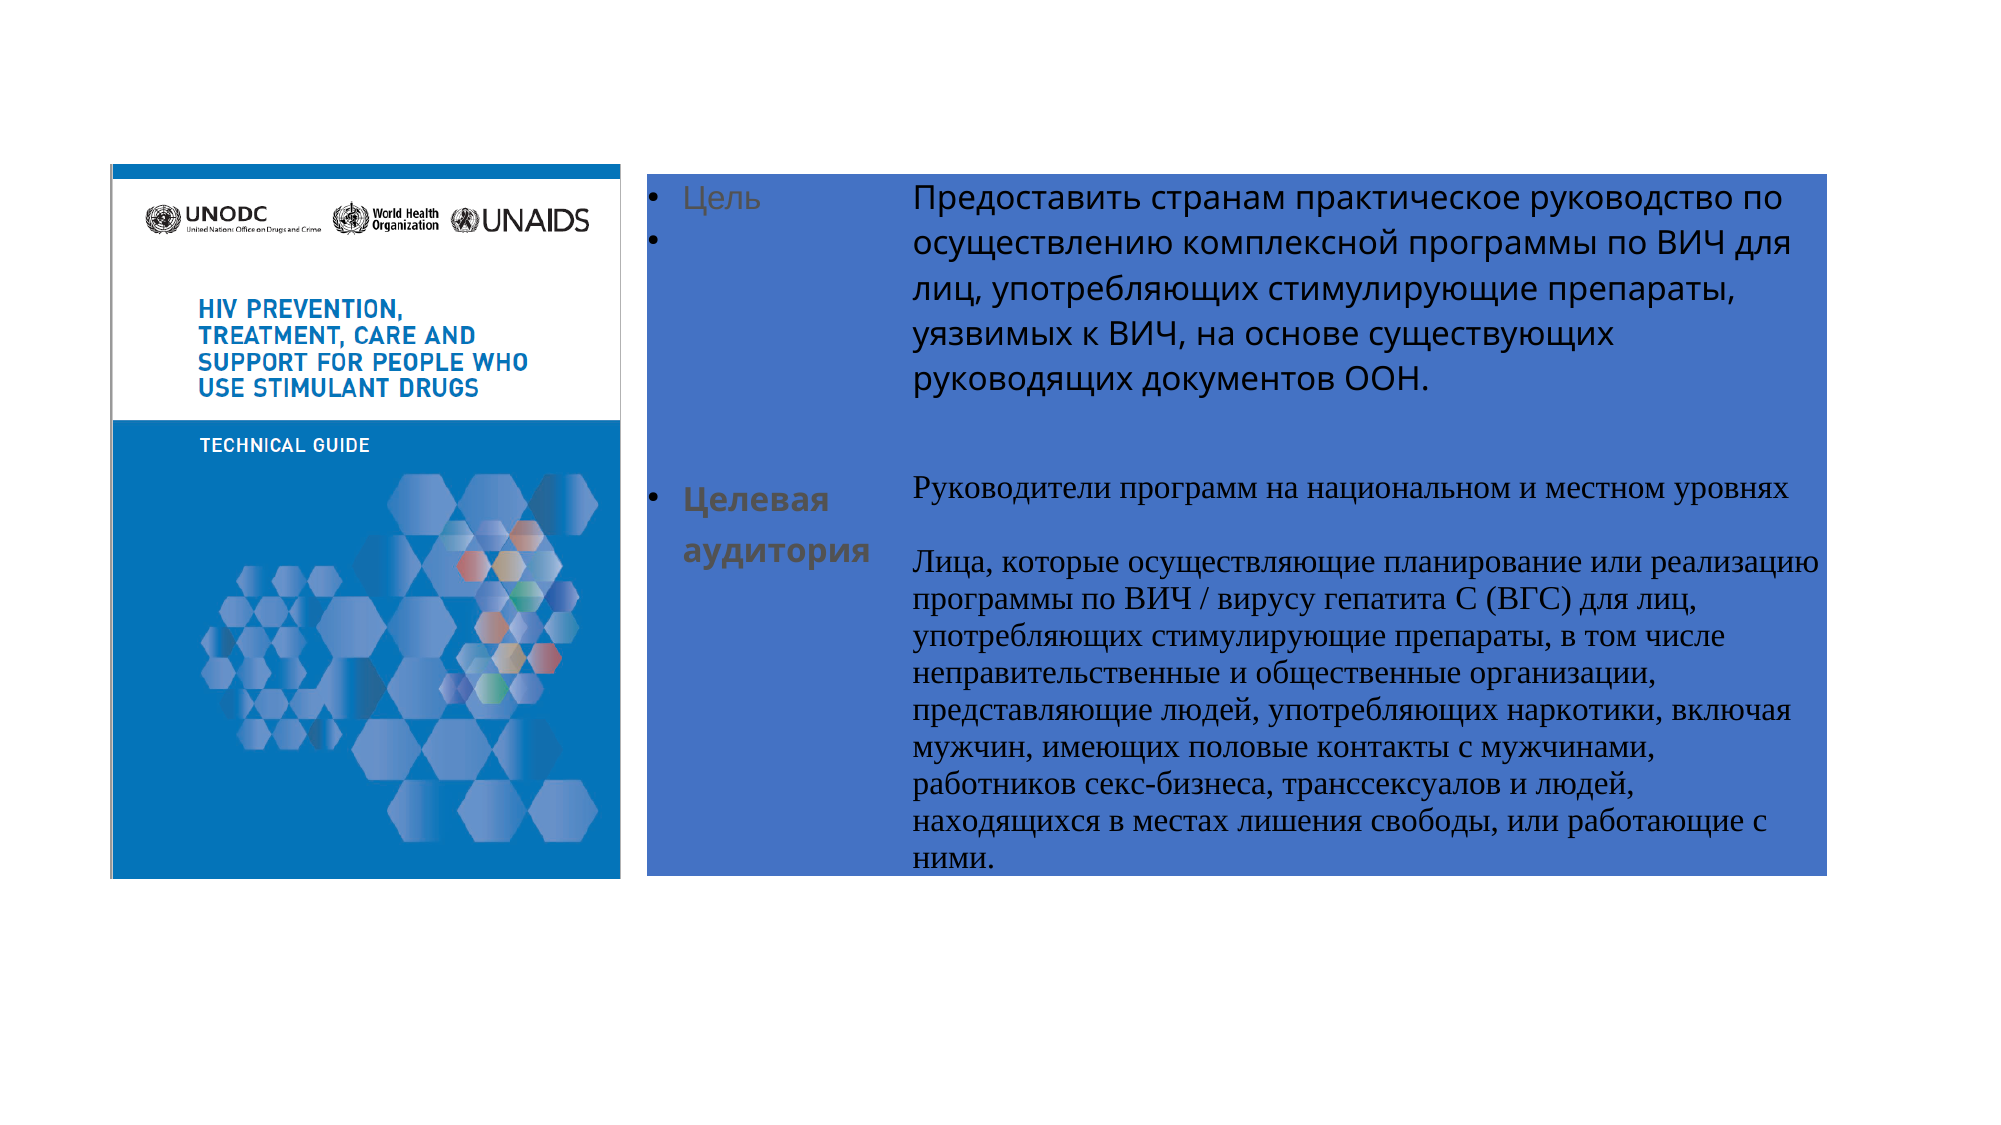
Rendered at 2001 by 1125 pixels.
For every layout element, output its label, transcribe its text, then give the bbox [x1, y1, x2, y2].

table_cell [913, 400, 1827, 469]
picture [110, 164, 621, 879]
table_header Цель [647, 174, 913, 400]
table_cell Целевая аудитория [647, 469, 913, 876]
table_header Предоставить странам практическое руководство по осуществлению комплексной программы по ВИЧ для лиц, употребляющих стимулирующие препараты, уязвимых к ВИЧ, на основе существующих руководящих документов ООН. [913, 174, 1827, 400]
table_cell [647, 400, 913, 469]
table_cell Руководители программ на национальном и местном уровнях Лица, которые осуществляющие планирование или реализацию программы по ВИЧ / вирусу гепатита С (ВГС) для лиц, употребляющих стимулирующие препараты, в том числе неправительственные и общественные организации, представляющие людей, употребляющих наркотики, включая мужчин, имеющих половые контакты с мужчинами, работников секс-бизнеса, транссексуалов и людей, находящихся в местах лишения свободы, или работающие с ними. [913, 469, 1827, 876]
